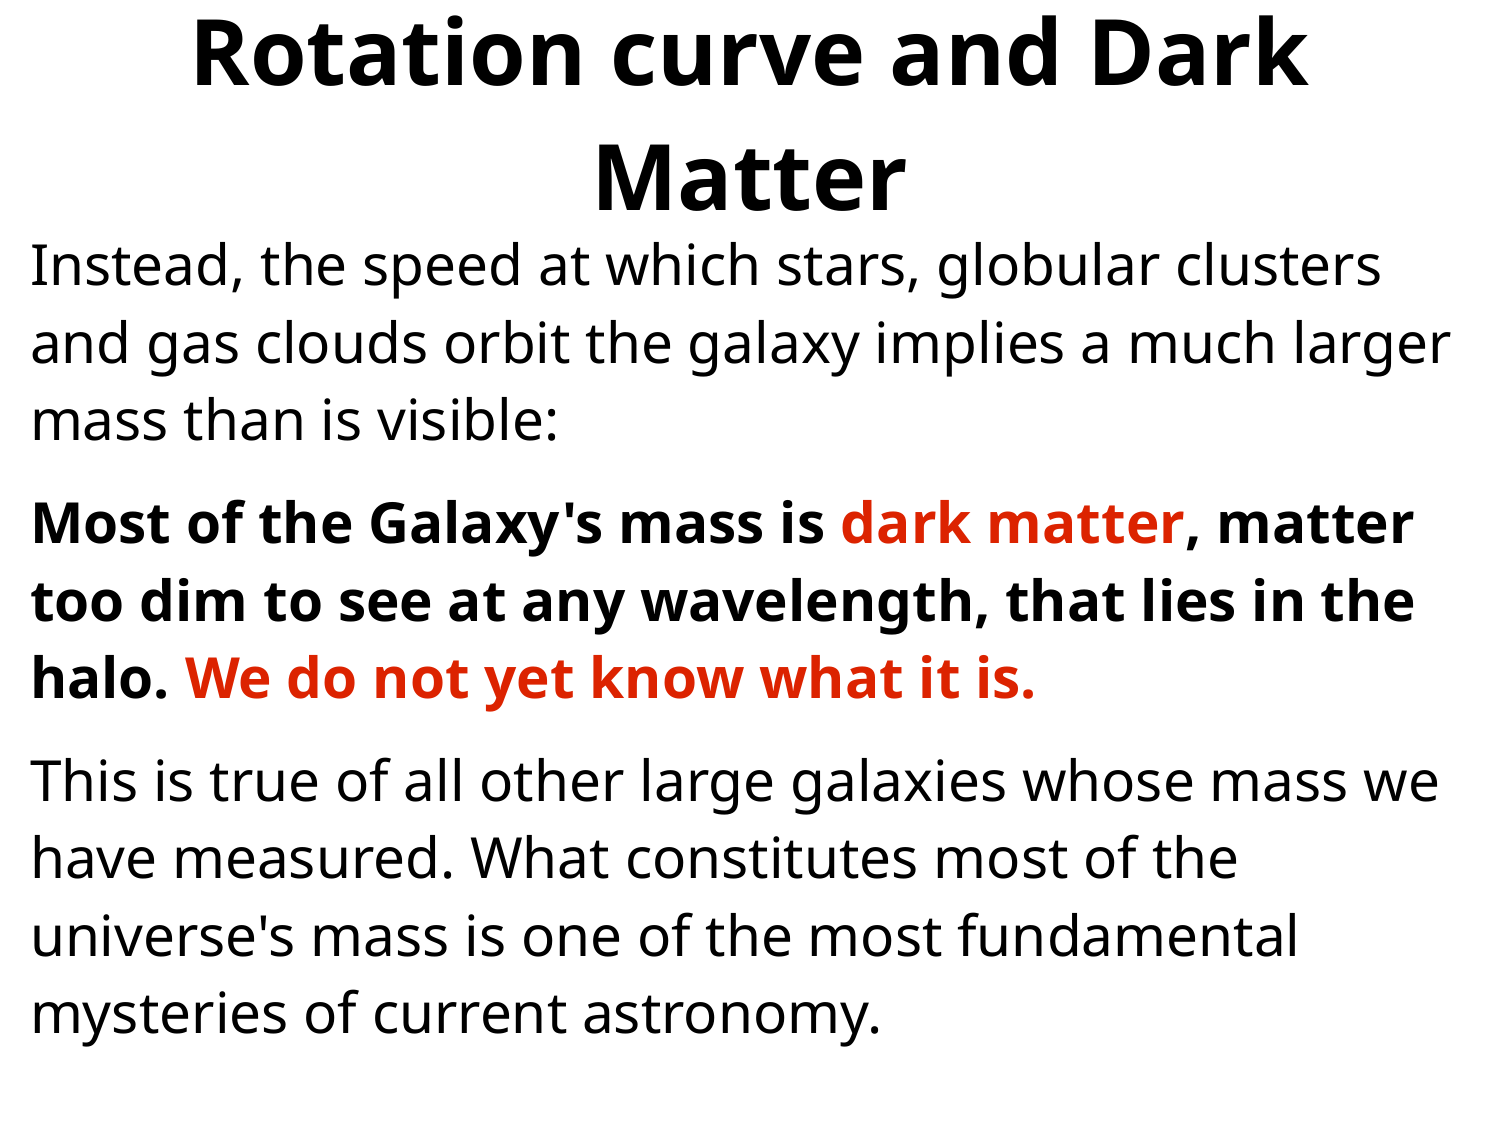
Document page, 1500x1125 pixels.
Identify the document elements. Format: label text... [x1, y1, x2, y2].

list Instead, the speed at which stars, globular clusters and gas clouds orbit the galaxy implies a much larger mass than is visible: Most of the Galaxy's mass is dark matter, matter too dim to see at any wavelength, that lies in the halo. We do not yet know what it is. This is true of all other large galaxies whose mass we have measured. What constitutes most of the universe's mass is one of the most fundamental mysteries of current astronomy. [30, 224, 1471, 1066]
title Rotation curve and Dark Matter [30, 29, 1471, 196]
